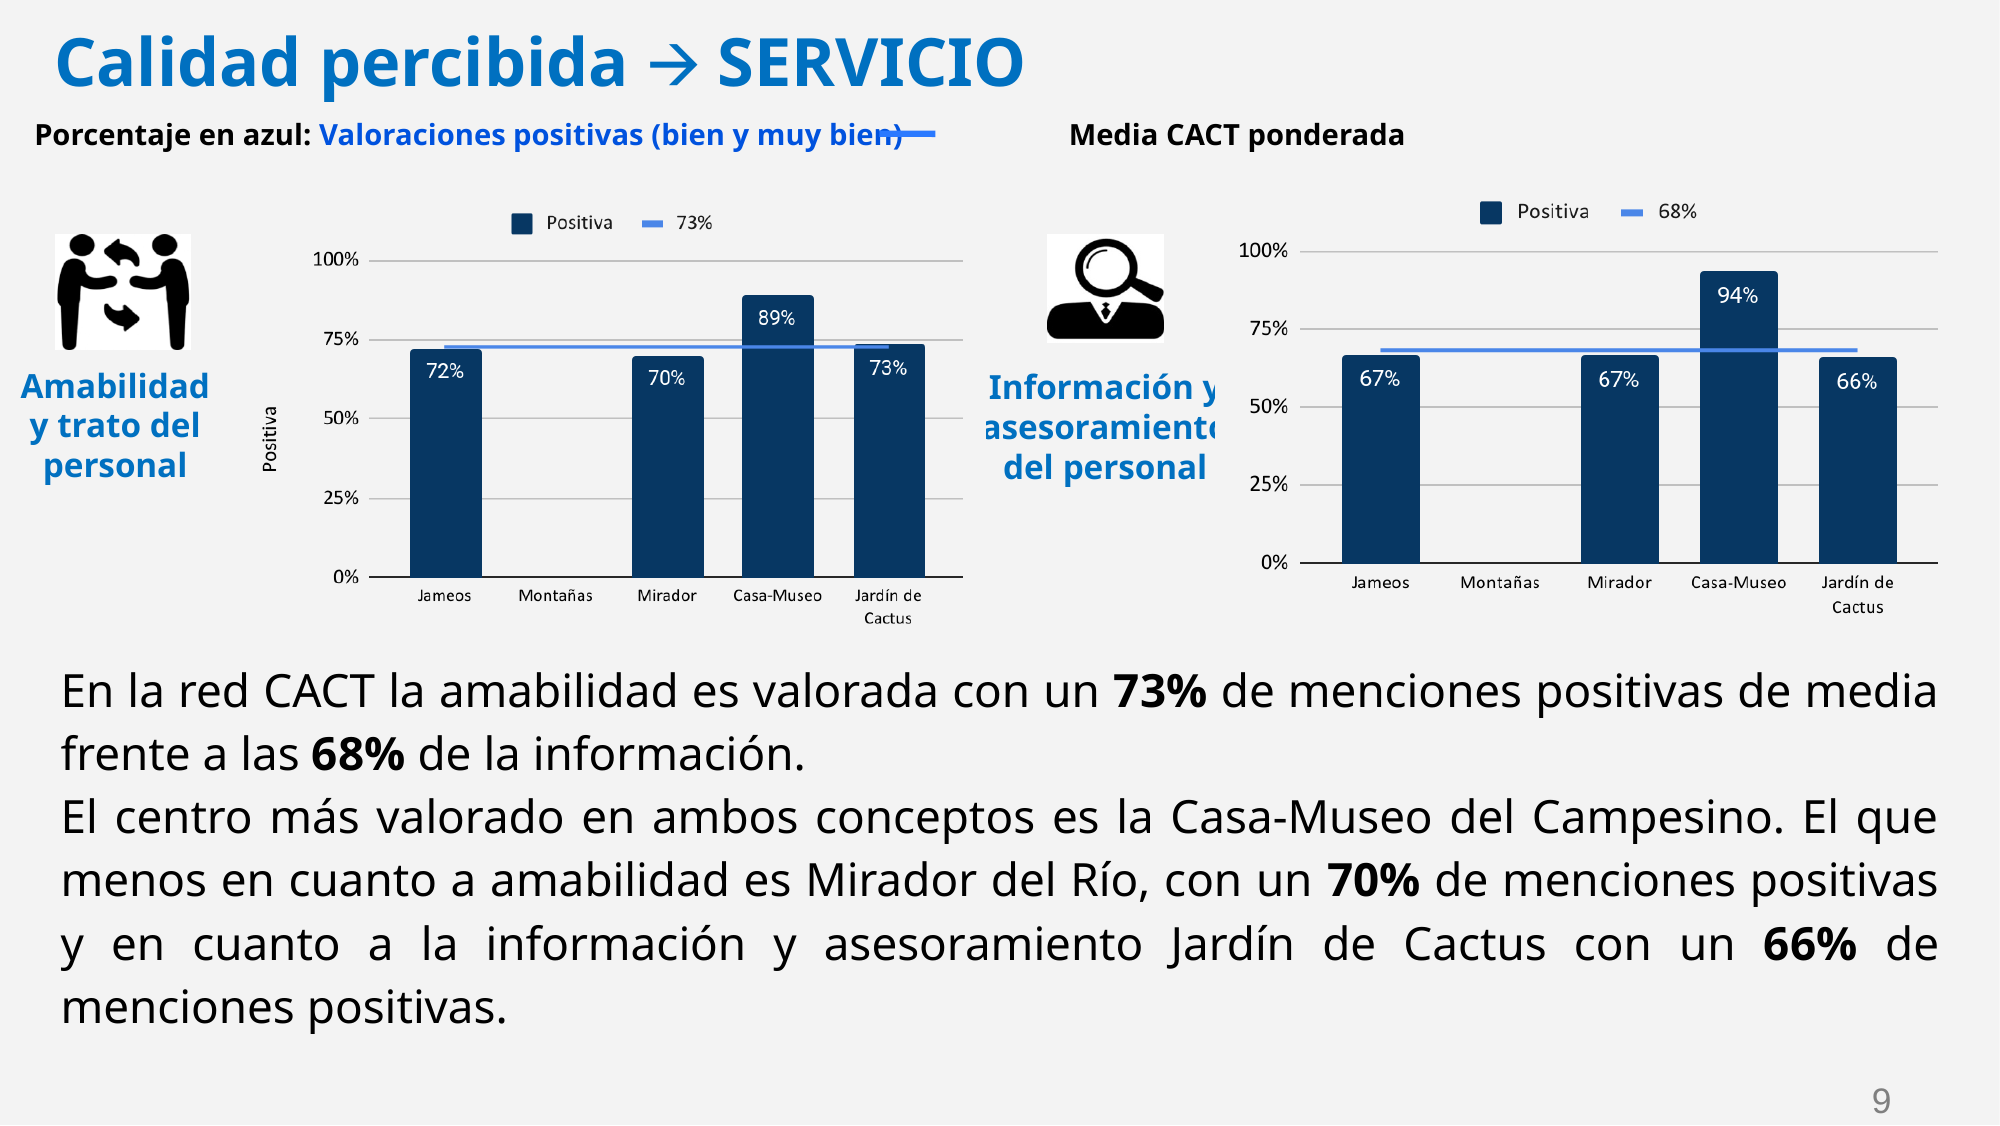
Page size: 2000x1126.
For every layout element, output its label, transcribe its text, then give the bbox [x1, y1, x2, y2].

picture [237, 190, 986, 651]
picture [55, 234, 191, 350]
picture [1215, 178, 1961, 641]
text_box Calidad percibida 🡪 SERVICIO [54, 0, 1126, 109]
picture [1047, 234, 1164, 343]
slide_number <number> [1442, 1069, 1910, 1126]
text_box Información y asesoramiento del personal [986, 358, 1215, 495]
text_box Porcentaje en azul: Valoraciones positivas (bien y muy bien) Media CACT ponderada [19, 109, 1988, 158]
text_box Amabilidad y trato del personal [0, 357, 231, 471]
text_box En la red CACT la amabilidad es valorada con un 73% de menciones positivas de media frente a las 68% de la información. El centro más valorado en ambos conceptos es la Casa-Museo del Campesino. El que menos en cuanto a amabilidad es Mirador del Río, con un 70% de menciones positivas y en cuanto a la información y asesoramiento Jardín de Cactus con un 66% de menciones positivas. [32, 625, 1968, 817]
